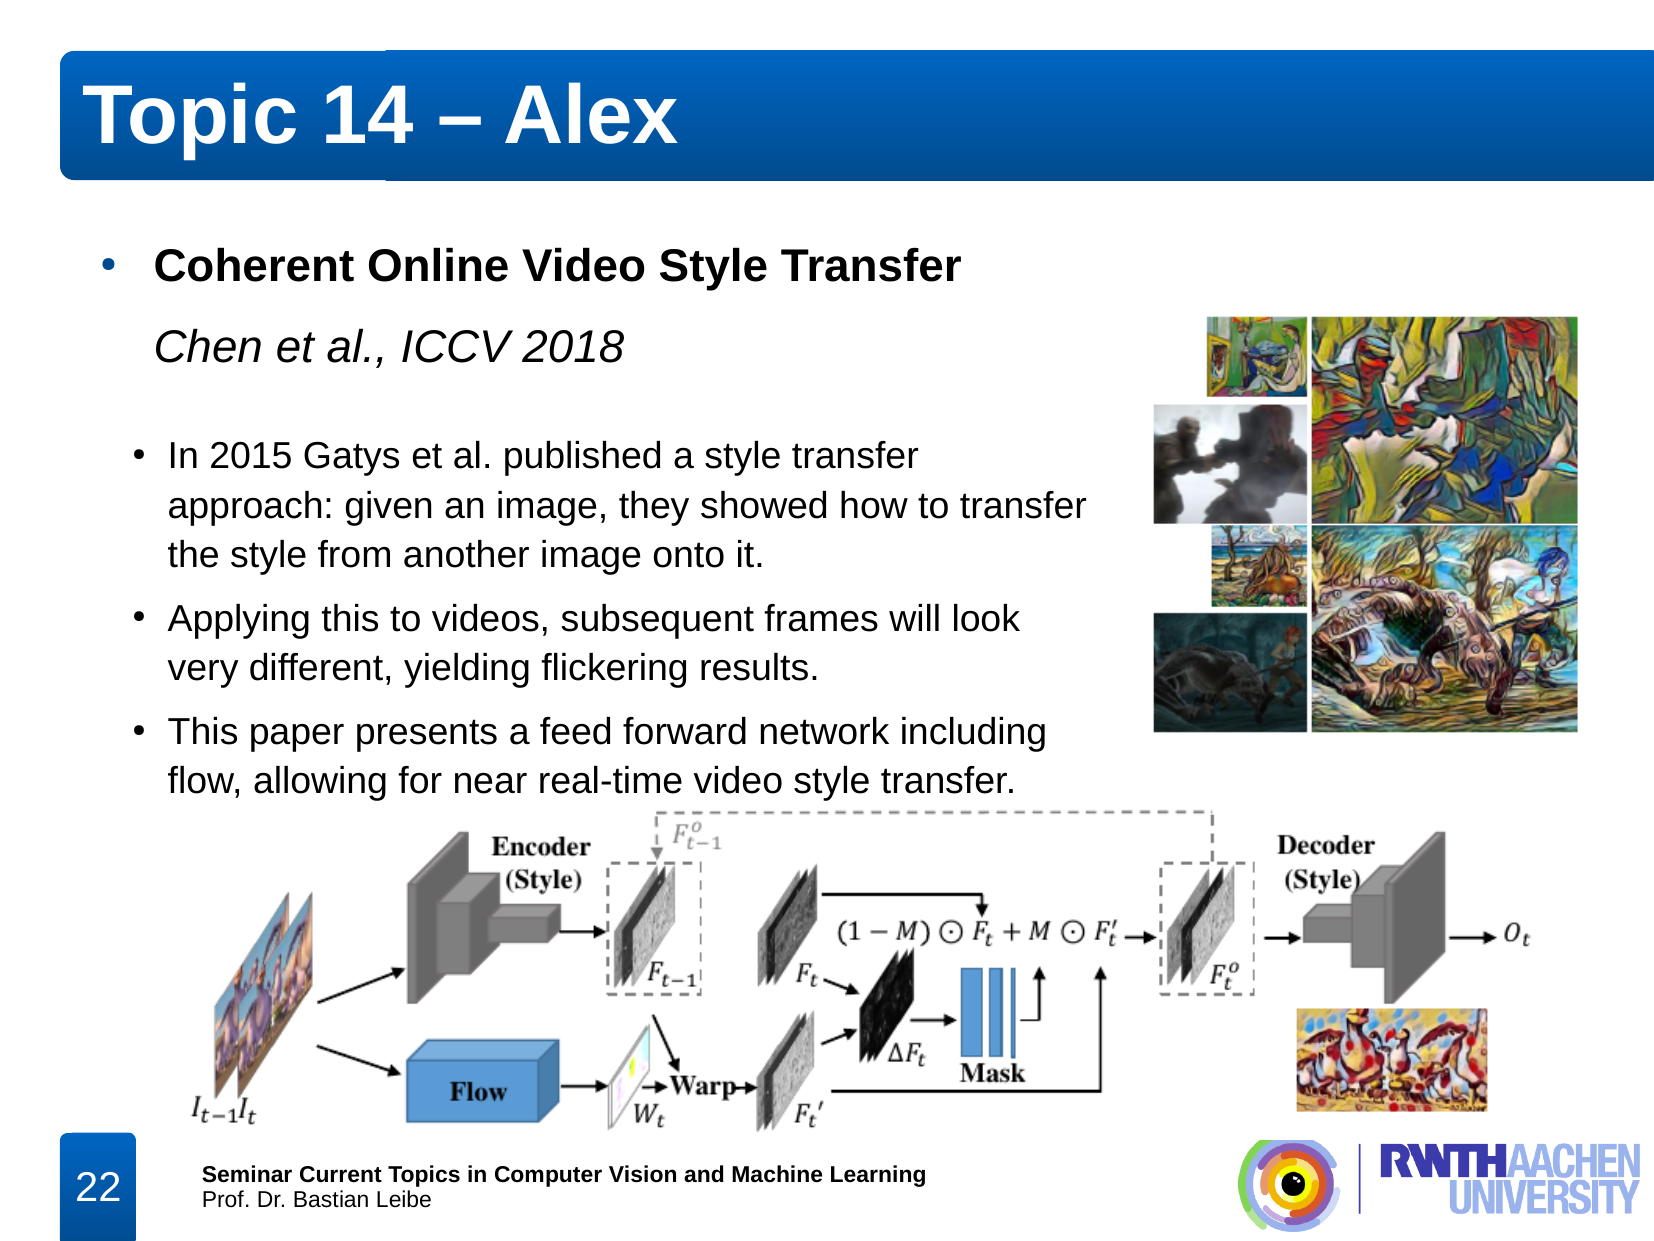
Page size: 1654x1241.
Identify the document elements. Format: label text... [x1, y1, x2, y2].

picture [180, 801, 1640, 1232]
text_box In 2015 Gatys et al. published a style transfer approach: given an image, they showed how to transfer the style from another image onto it. Applying this to videos, subsequent frames will look very different, yielding flickering results. This paper presents a feed forward network including flow, allowing for near real-time video style transfer. [117, 420, 1111, 931]
list Coherent Online Video Style Transfer Chen et al., ICCV 2018 [82, 240, 1621, 391]
title Topic 14 – Alex [82, 61, 1571, 168]
picture [1140, 314, 1581, 734]
